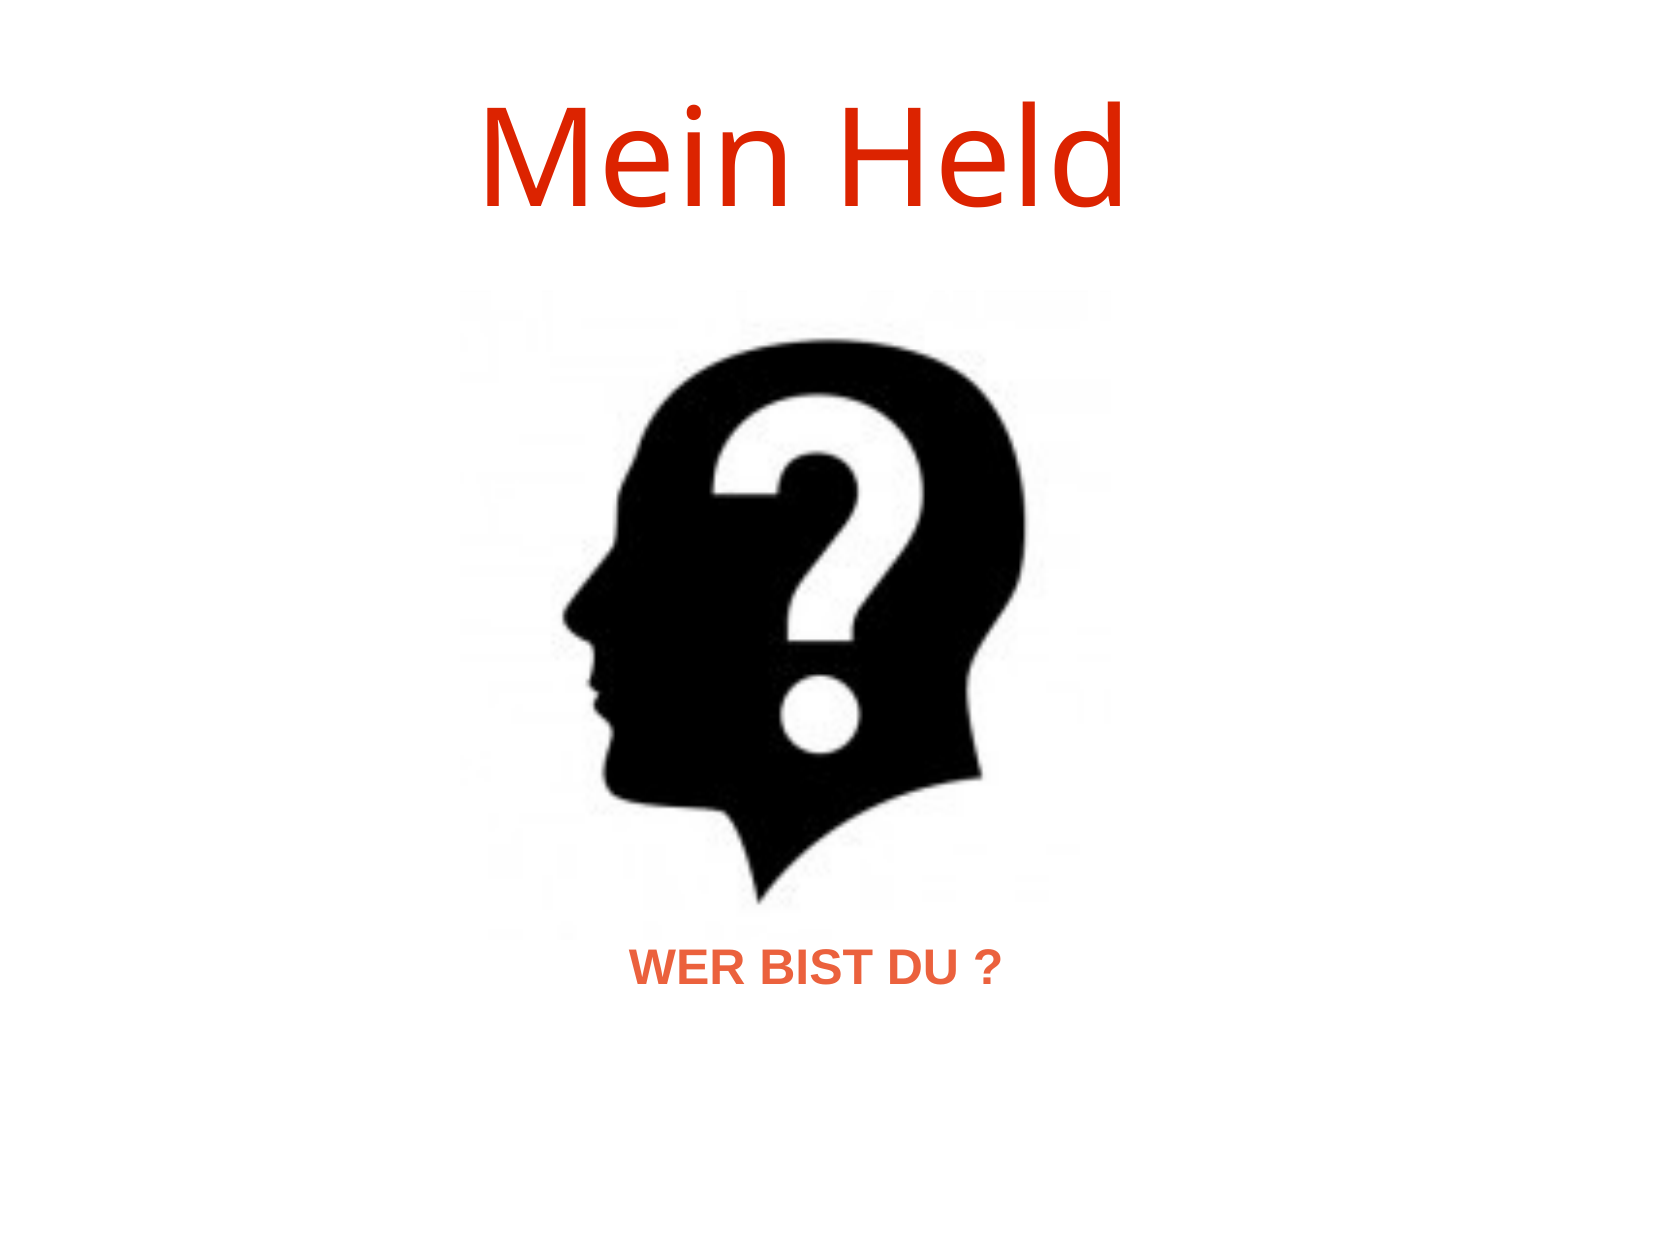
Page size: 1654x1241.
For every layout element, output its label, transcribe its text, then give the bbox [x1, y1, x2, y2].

title Mein Held [59, 49, 1548, 257]
text_box WER BIST DU ? [614, 932, 1654, 1004]
picture [460, 290, 1111, 940]
